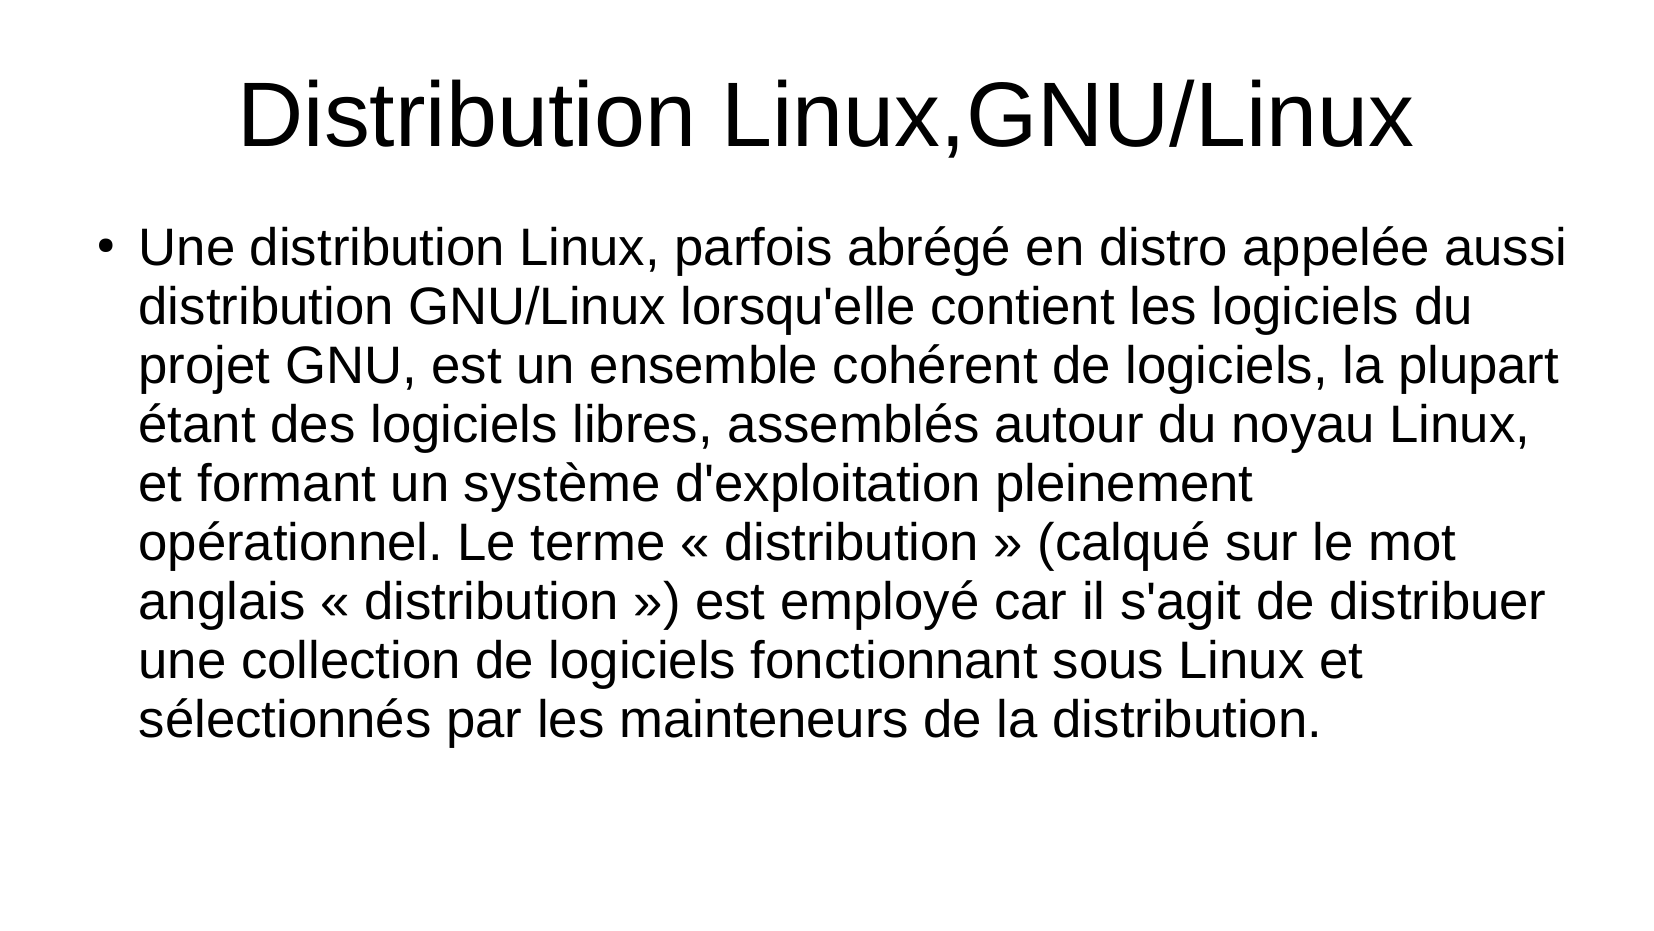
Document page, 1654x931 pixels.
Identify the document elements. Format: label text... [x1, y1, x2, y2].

list Une distribution Linux, parfois abrégé en distro appelée aussi distribution GNU/Linux lorsqu'elle contient les logiciels du projet GNU, est un ensemble cohérent de logiciels, la plupart étant des logiciels libres, assemblés autour du noyau Linux, et formant un système d'exploitation pleinement opérationnel. Le terme « distribution » (calqué sur le mot anglais « distribution ») est employé car il s'agit de distribuer une collection de logiciels fonctionnant sous Linux et sélectionnés par les mainteneurs de la distribution. [82, 217, 1571, 758]
title Distribution Linux,GNU/Linux [82, 37, 1571, 193]
